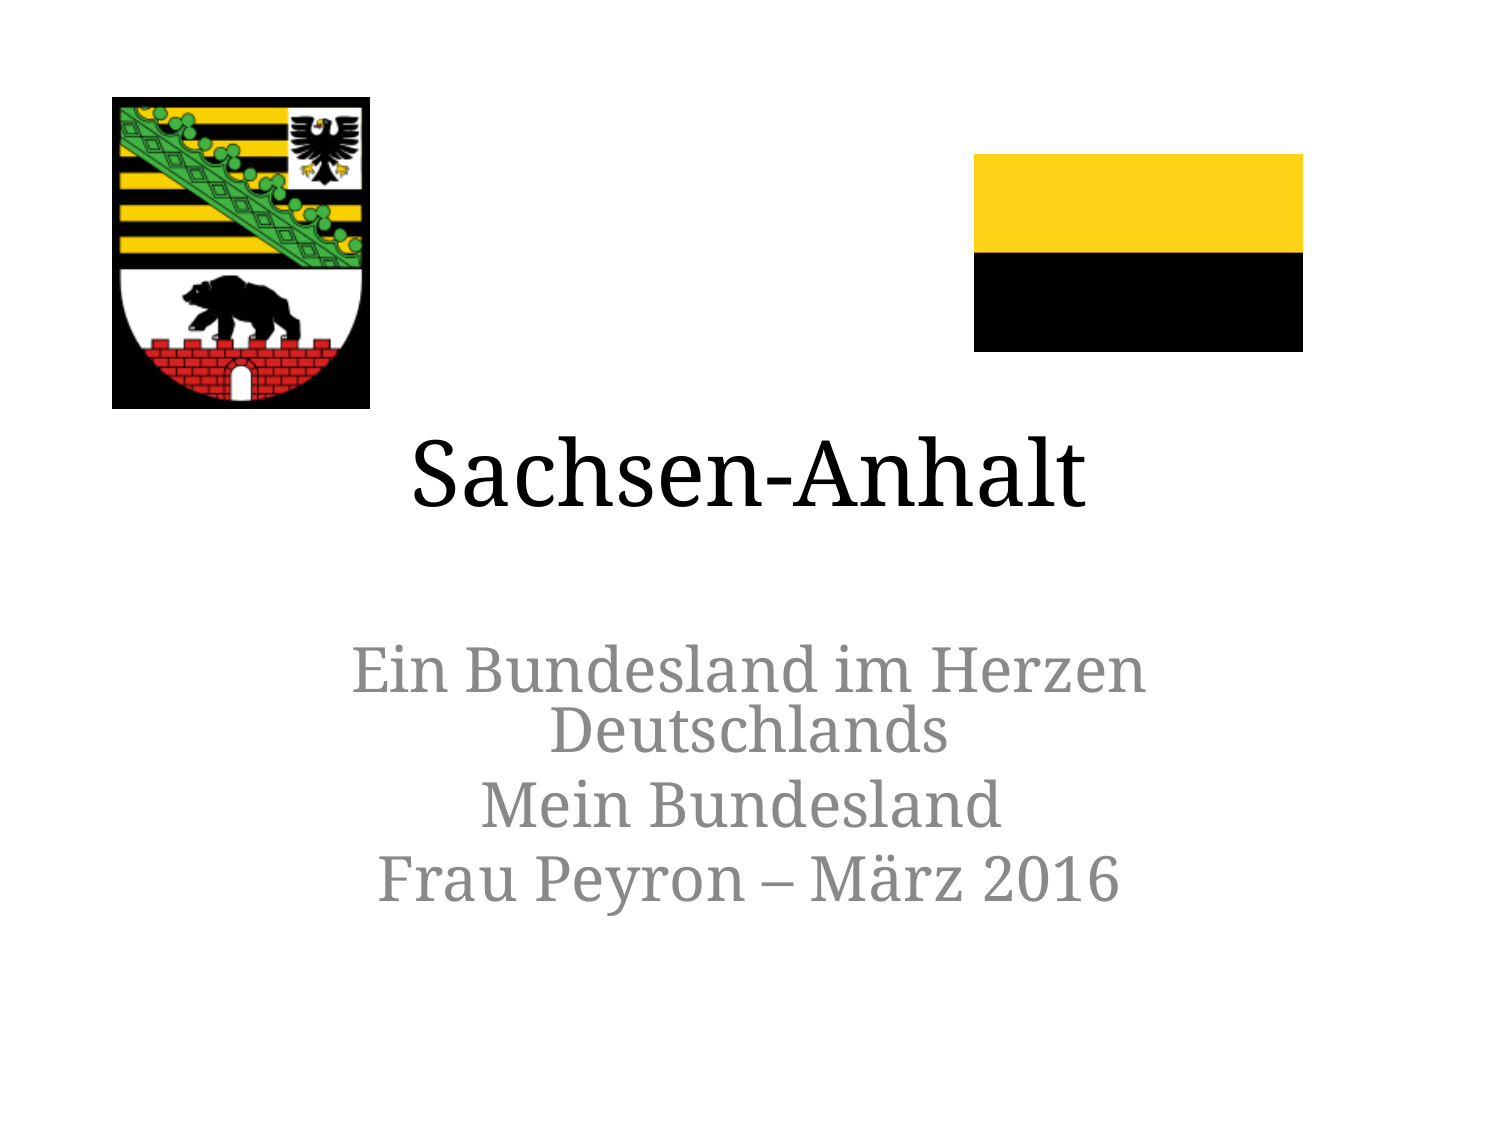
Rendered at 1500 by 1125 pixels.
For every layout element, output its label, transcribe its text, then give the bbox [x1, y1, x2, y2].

subtitle Ein Bundesland im Herzen Deutschlands Mein Bundesland Frau Peyron – März 2016 [225, 637, 1276, 925]
picture [112, 97, 370, 409]
picture [974, 154, 1303, 352]
title Sachsen-Anhalt [112, 349, 1388, 591]
